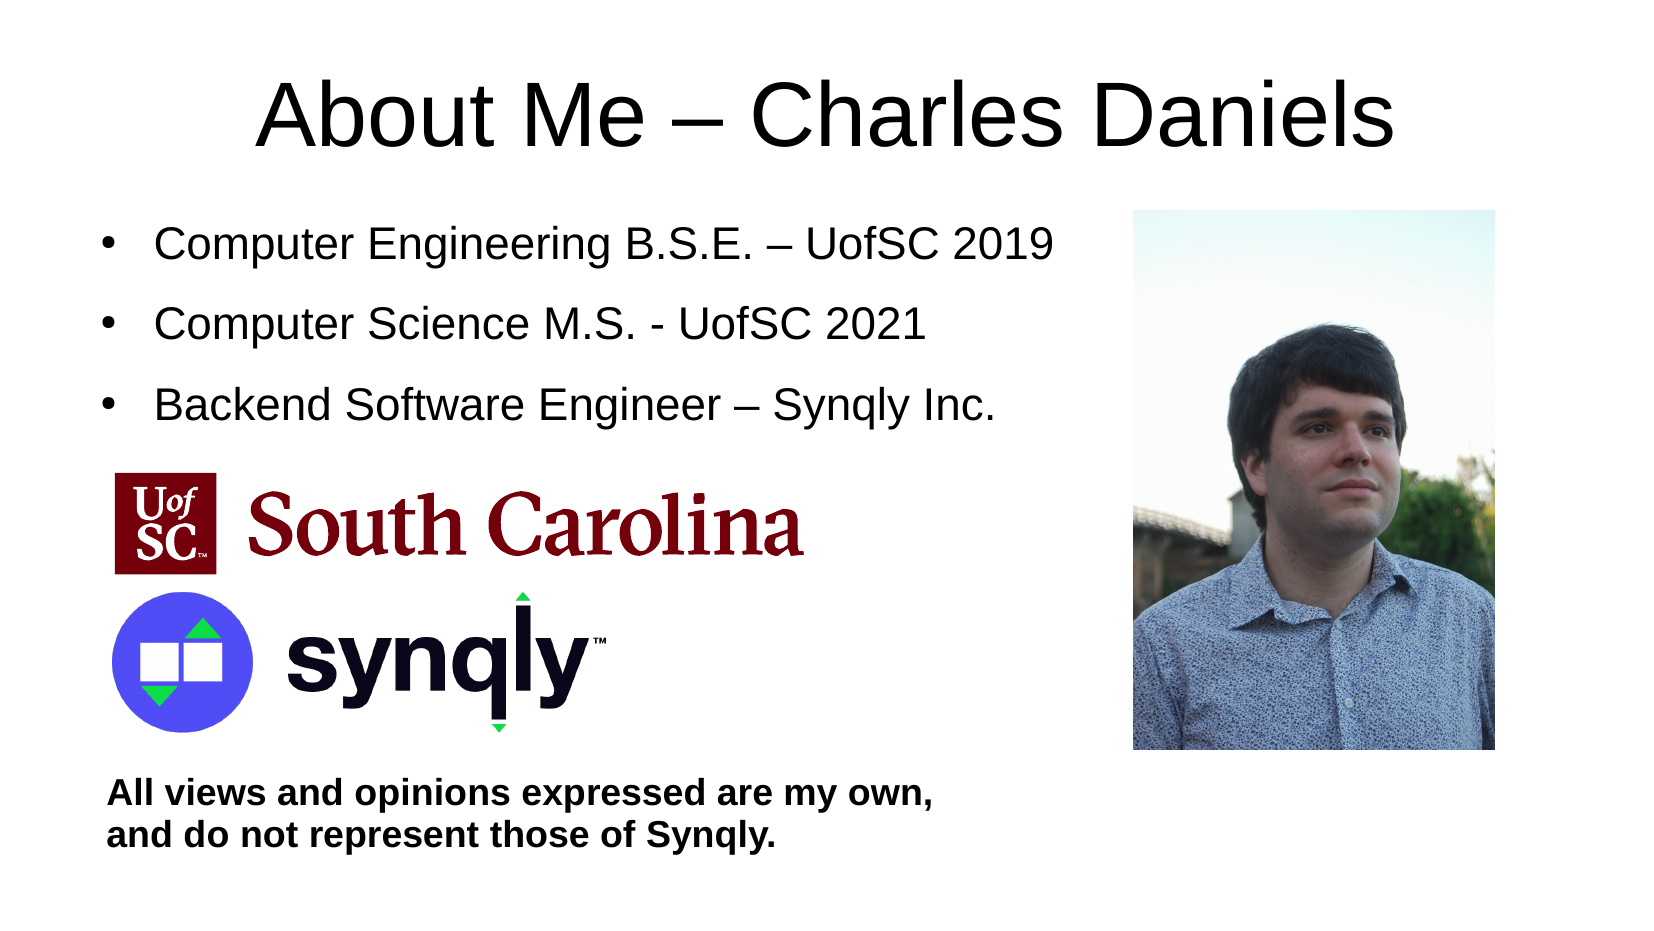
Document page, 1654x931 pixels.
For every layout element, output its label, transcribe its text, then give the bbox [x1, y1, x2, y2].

title About Me – Charles Daniels [82, 37, 1571, 193]
picture [89, 406, 832, 740]
text_box All views and opinions expressed are my own, and do not represent those of Synqly. [91, 763, 1008, 905]
picture [1133, 210, 1495, 750]
list Computer Engineering B.S.E. – UofSC 2019 Computer Science M.S. - UofSC 2021 Backend Software Engineer – Synqly Inc. [82, 217, 1104, 454]
